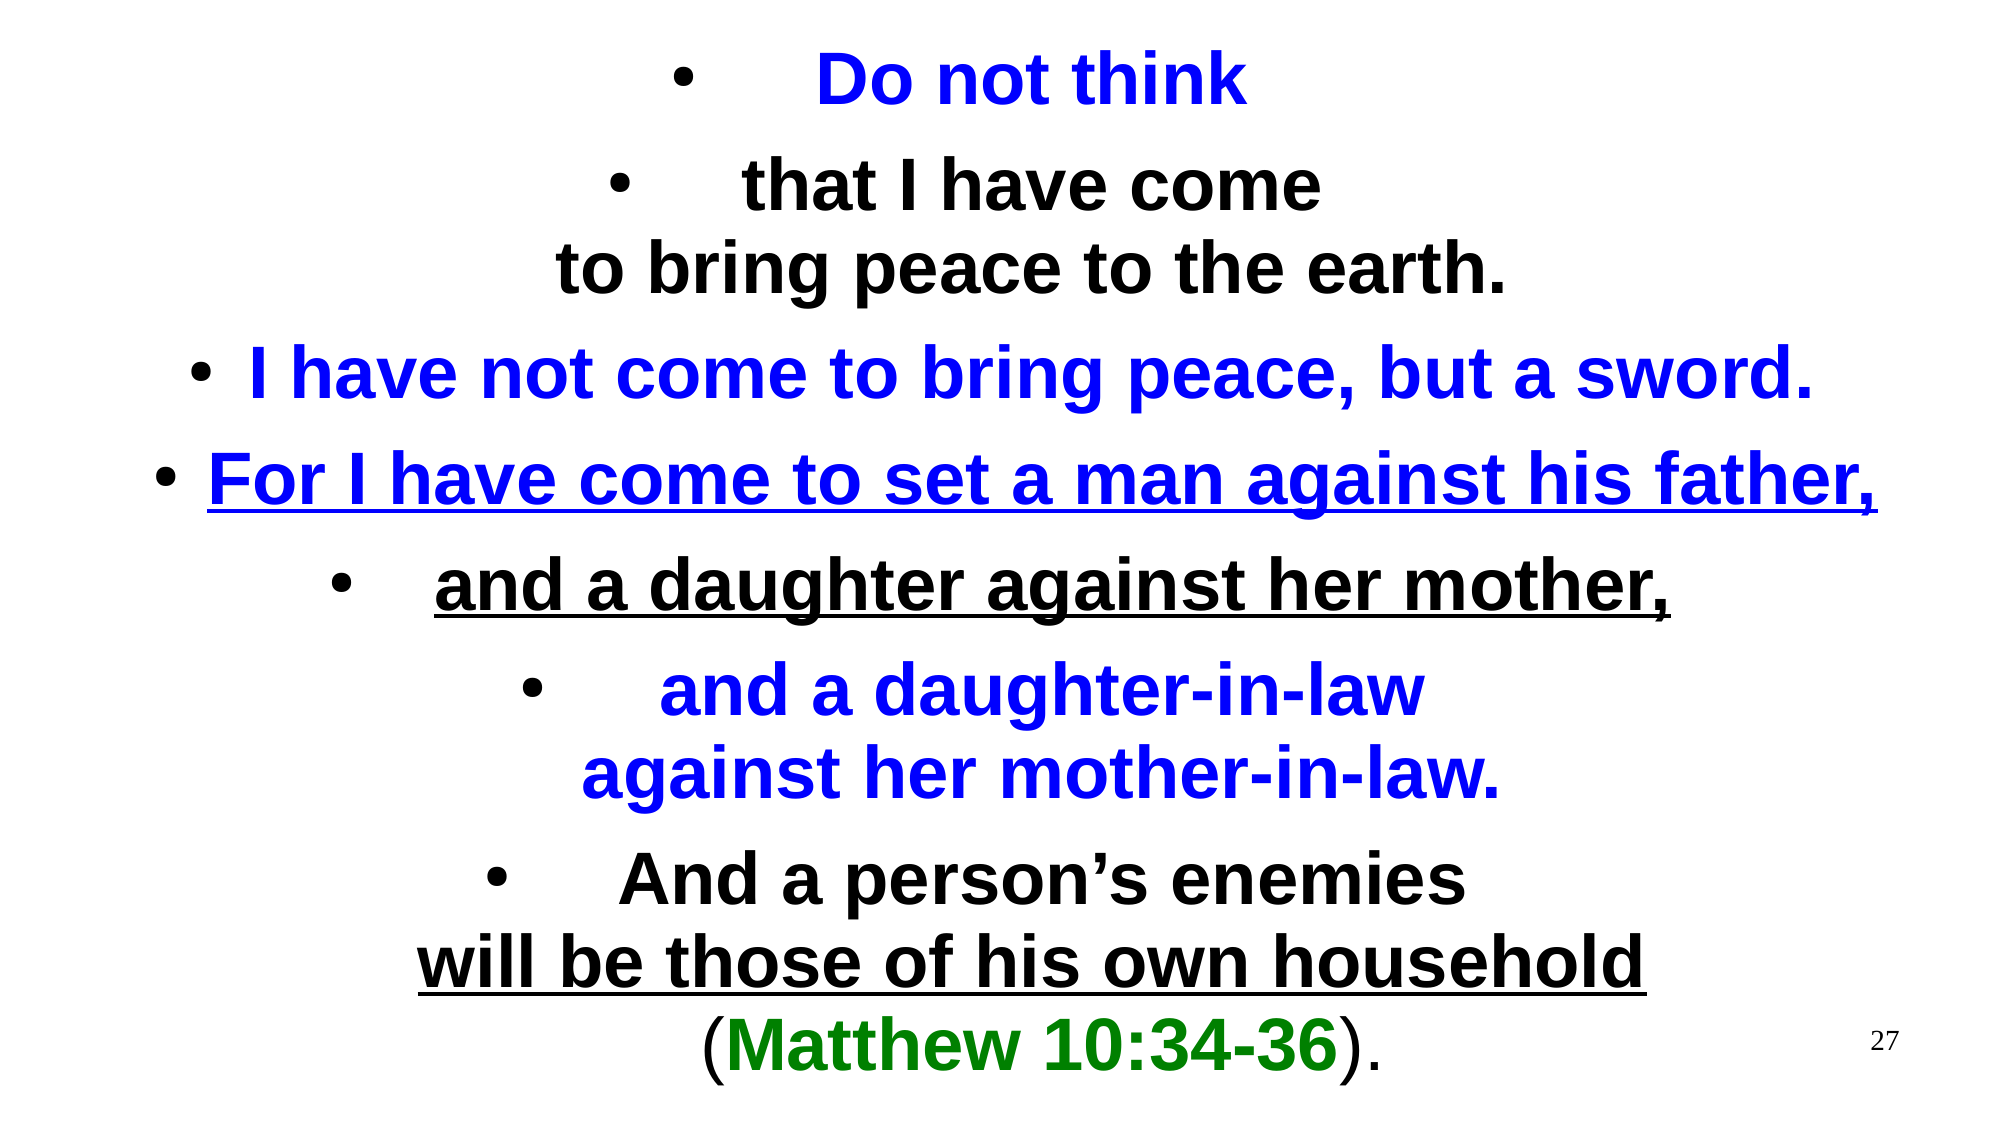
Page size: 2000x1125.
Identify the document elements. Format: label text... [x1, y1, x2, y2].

list Do not think that I have come to bring peace to the earth. I have not come to bring peace, but a sword. For I have come to set a man against his father, and a daughter against her mother, and a daughter-in-law against her mother-in-law. And a person’s enemies will be those of his own household (Matthew 10:34-36). [37, 37, 1988, 1088]
